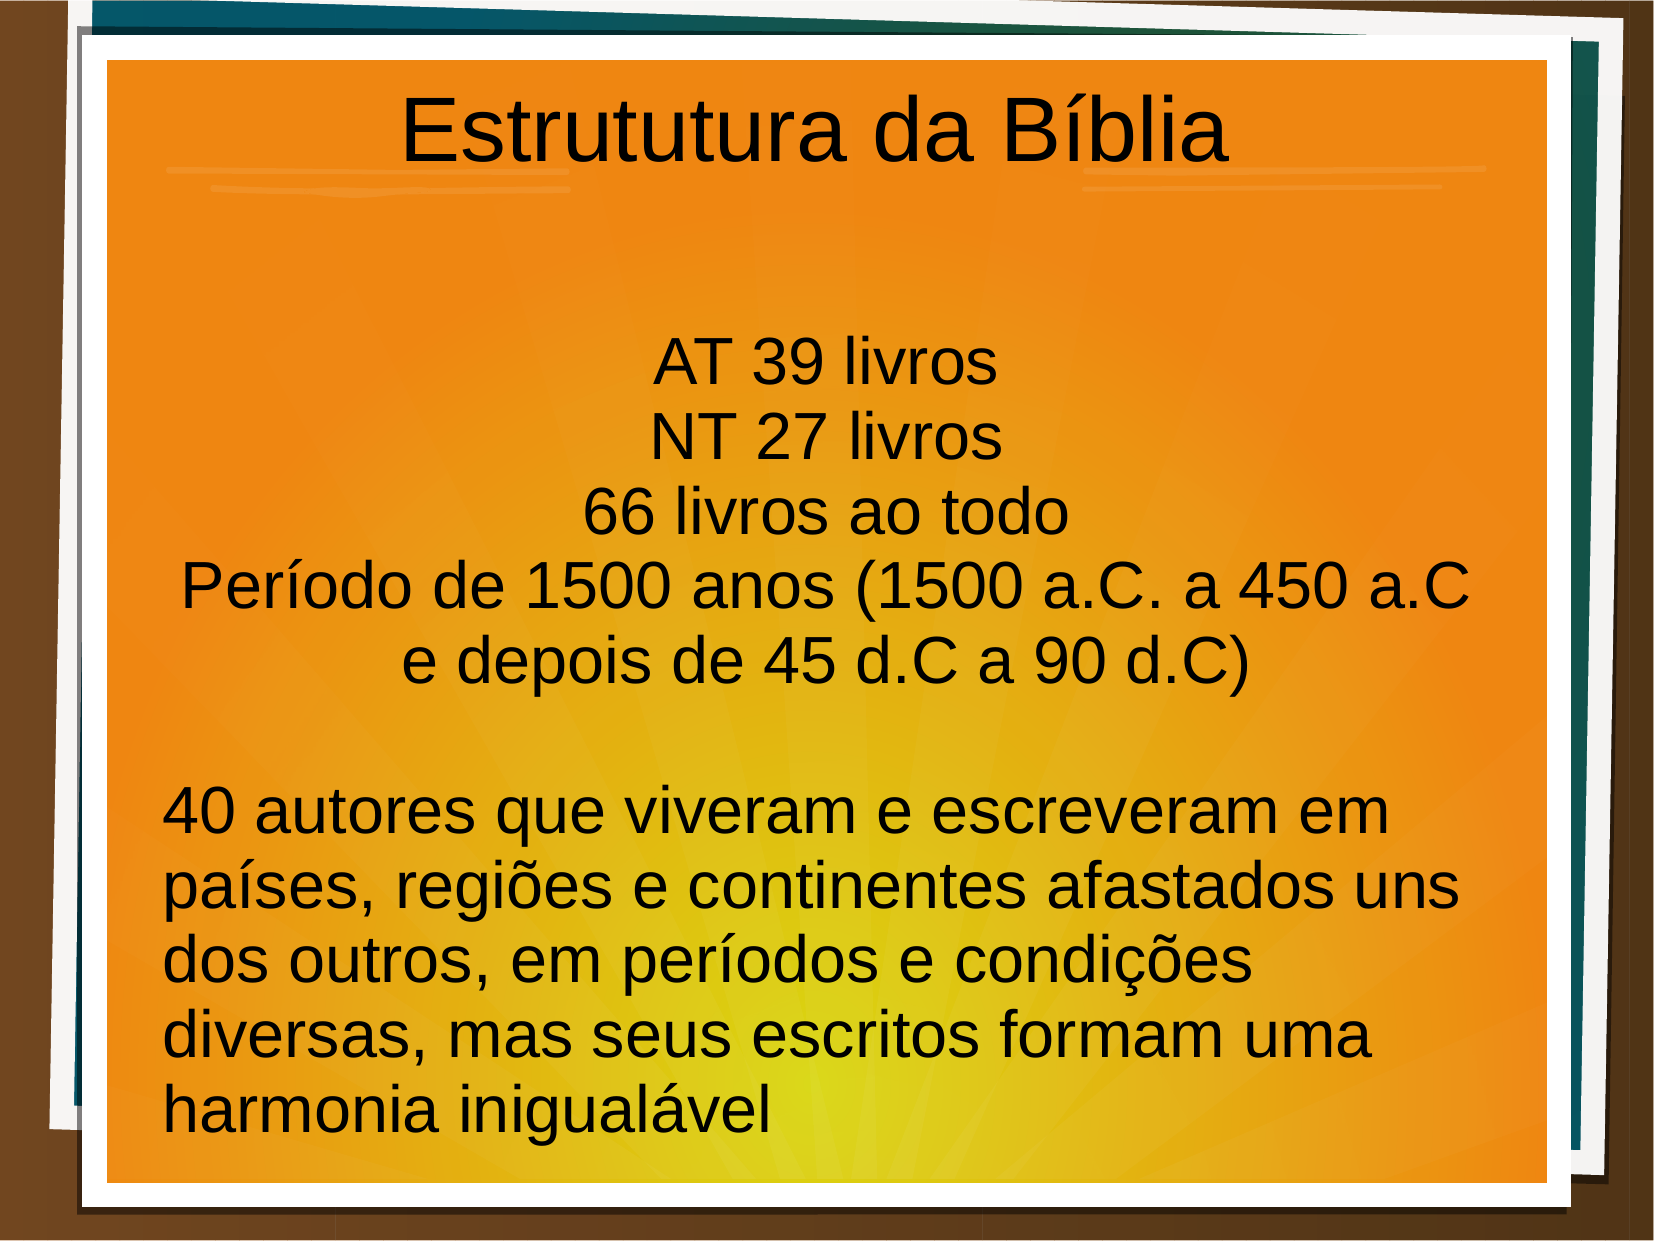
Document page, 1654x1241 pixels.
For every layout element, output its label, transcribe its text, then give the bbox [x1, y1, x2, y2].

subtitle AT 39 livros NT 27 livros 66 livros ao todo Período de 1500 anos (1500 a.C. a 450 a.C e depois de 45 d.C a 90 d.C) 40 autores que viveram e escreveram em países, regiões e continentes afastados uns dos outros, em períodos e condições diversas, mas seus escritos formam uma harmonia inigualável [162, 212, 1492, 1241]
title Estrututura da Bíblia [295, 76, 1335, 184]
